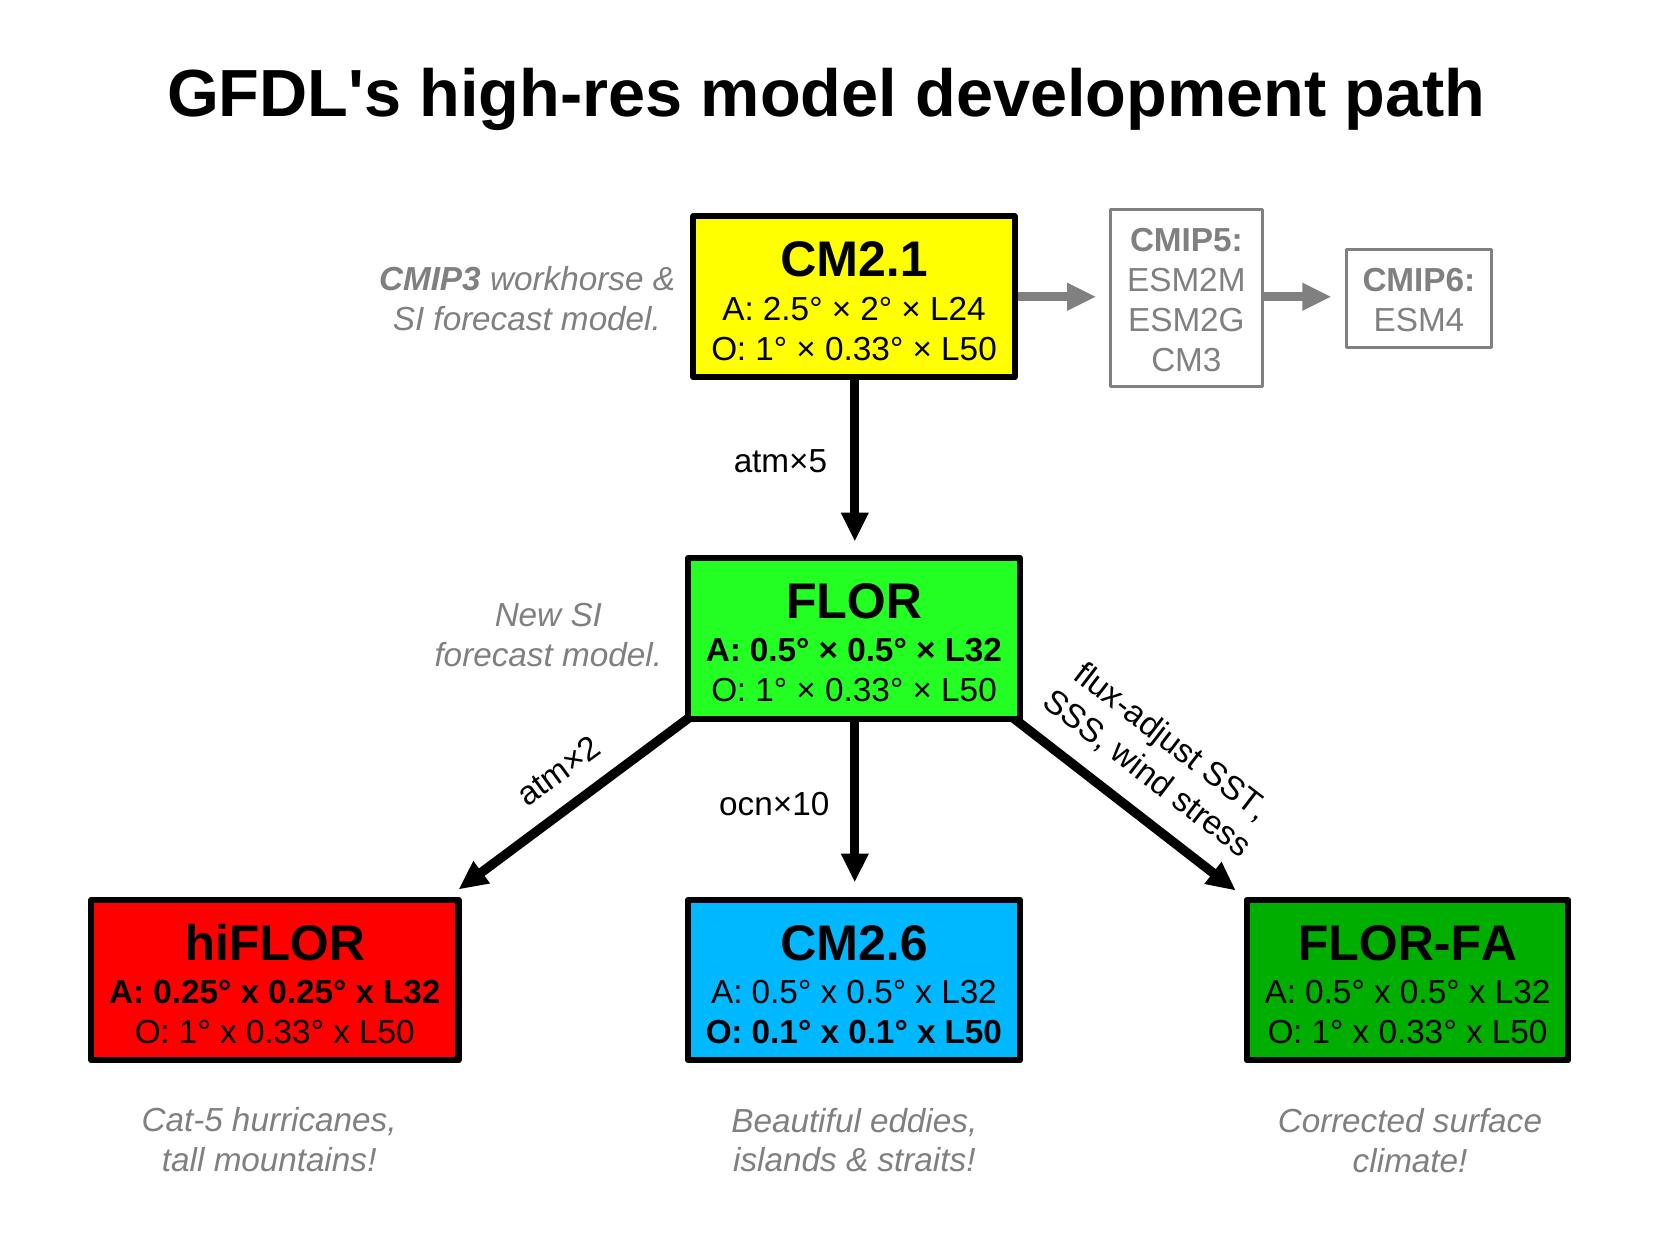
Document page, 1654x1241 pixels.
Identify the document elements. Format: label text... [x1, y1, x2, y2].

text_box hiFLOR A: 0.25° x 0.25° x L32 O: 1° x 0.33° x L50 [91, 899, 459, 1061]
text_box flux-adjust SST, SSS, wind stress [1023, 632, 1302, 879]
text_box New SI forecast model. [419, 585, 678, 681]
text_box atm×2 [491, 710, 624, 828]
text_box FLOR A: 0.5° × 0.5° × L32 O: 1° × 0.33° × L50 [687, 557, 1021, 719]
text_box FLOR-FA A: 0.5° x 0.5° x L32 O: 1° x 0.33° x L50 [1246, 899, 1569, 1061]
text_box CMIP5: ESM2M ESM2G CM3 [1110, 209, 1263, 387]
text_box Cat-5 hurricanes, tall mountains! [126, 1091, 412, 1186]
text_box CMIP3 workhorse & SI forecast model. [364, 249, 691, 345]
text_box CM2.1 A: 2.5° × 2° × L24 O: 1° × 0.33° × L50 [693, 216, 1015, 378]
text_box Corrected surface climate! [1263, 1091, 1558, 1187]
text_box Beautiful eddies, islands & straits! [716, 1091, 993, 1187]
text_box CM2.6 A: 0.5° x 0.5° x L32 O: 0.1° x 0.1° x L50 [688, 899, 1021, 1061]
text_box atm×5 [718, 431, 849, 487]
text_box CMIP6: ESM4 [1346, 249, 1492, 348]
text_box GFDL's high-res model development path [39, 38, 1615, 131]
text_box ocn×10 [704, 774, 854, 830]
